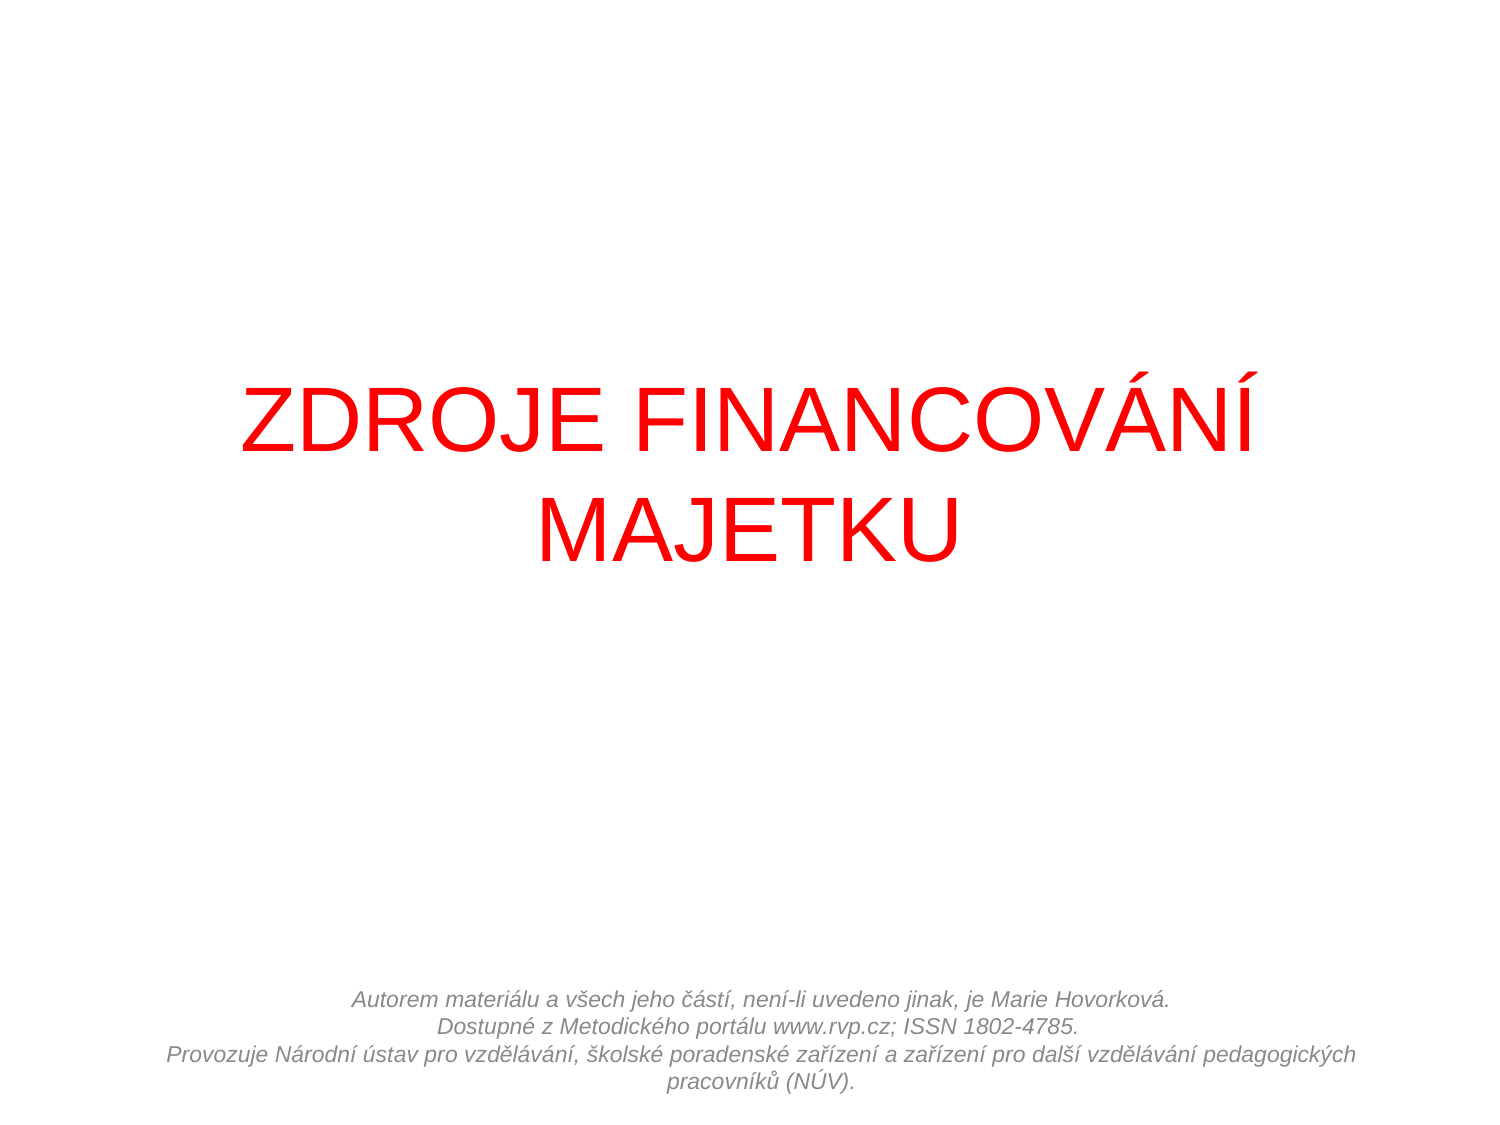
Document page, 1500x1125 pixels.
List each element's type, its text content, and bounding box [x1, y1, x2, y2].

text_box Autorem materiálu a všech jeho částí, není-li uvedeno jinak, je Marie Hovorková. Dostupné z Metodického portálu www.rvp.cz; ISSN 1802-4785. Provozuje Národní ústav pro vzdělávání, školské poradenské zařízení a zařízení pro další vzdělávání pedagogických pracovníků (NÚV). [147, 1023, 1377, 1084]
title ZDROJE FINANCOVÁNÍ MAJETKU [112, 349, 1388, 591]
